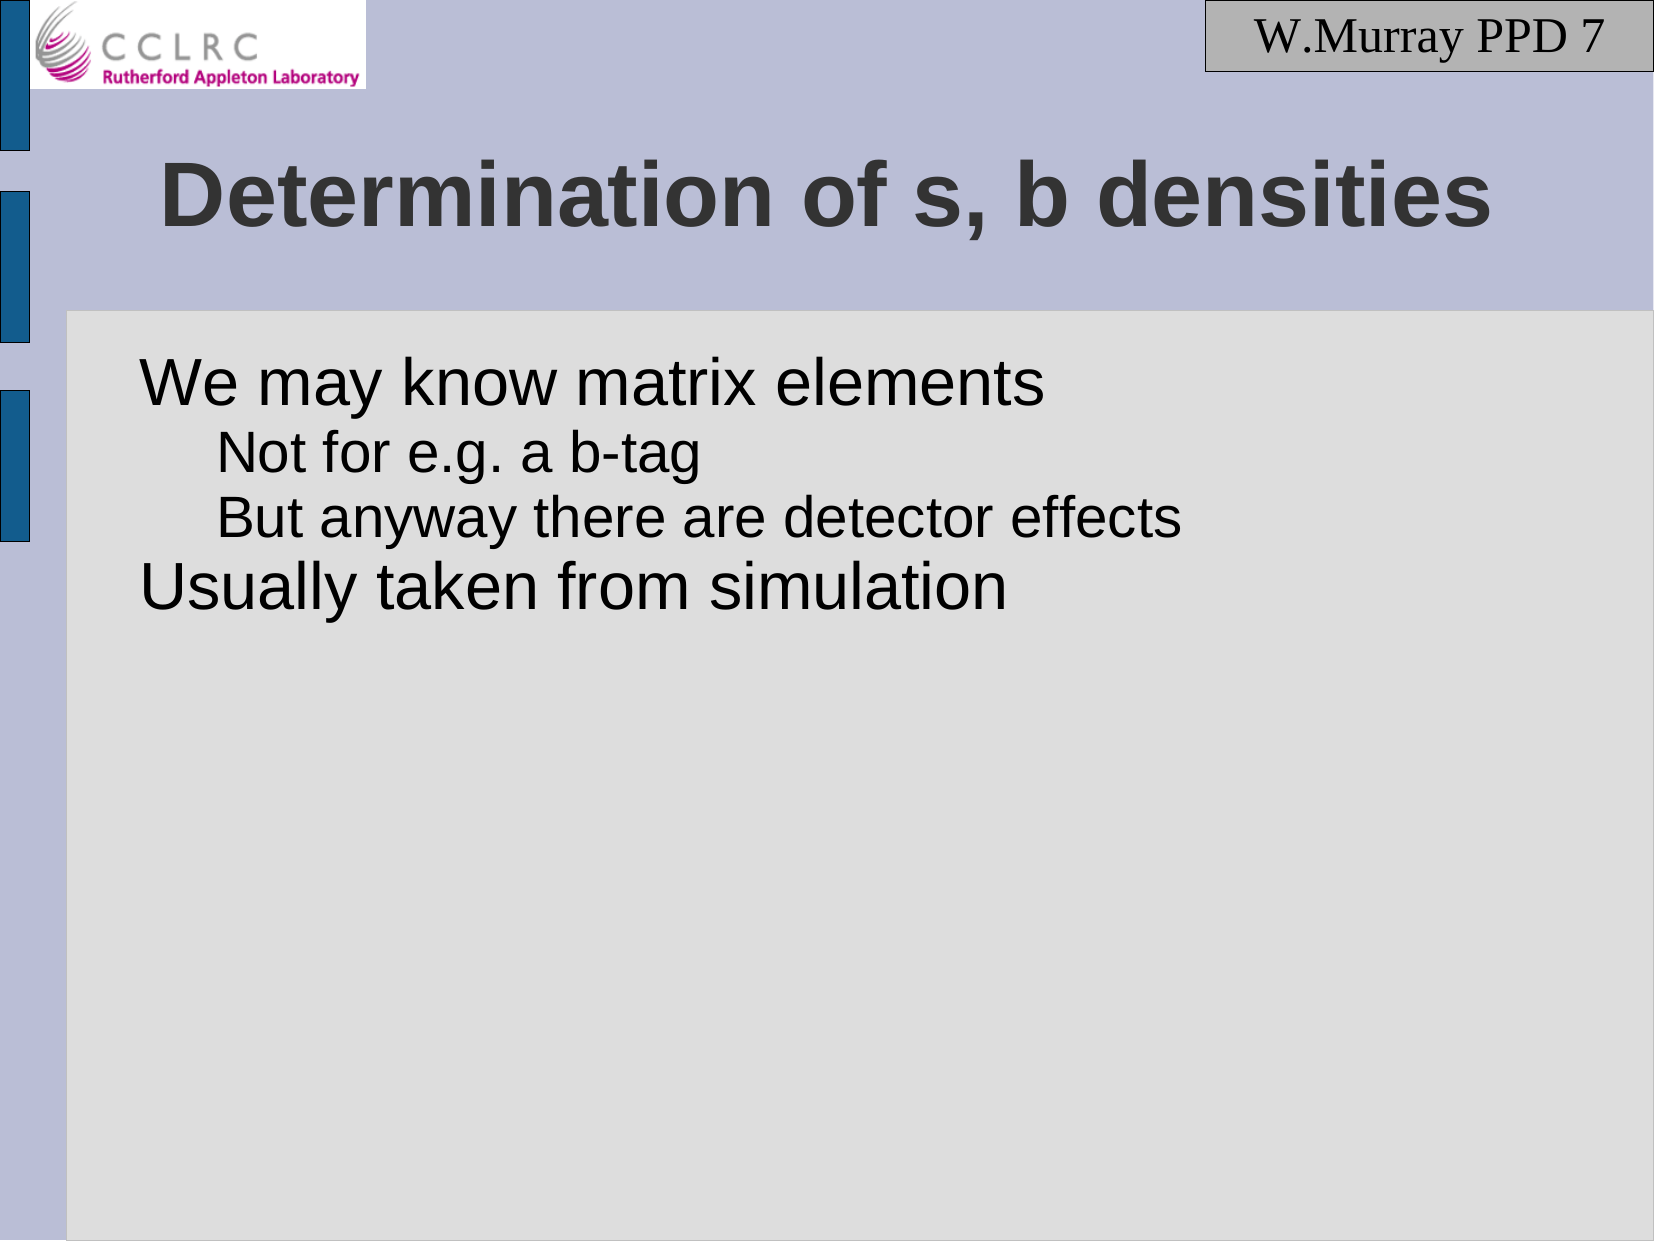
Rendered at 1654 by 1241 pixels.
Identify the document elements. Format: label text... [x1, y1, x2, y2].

picture [30, 0, 366, 89]
list We may know matrix elements Not for e.g. a b-tag But anyway there are detector effects Usually taken from simulation [121, 344, 1534, 1127]
title Determination of s, b densities [121, 91, 1534, 299]
